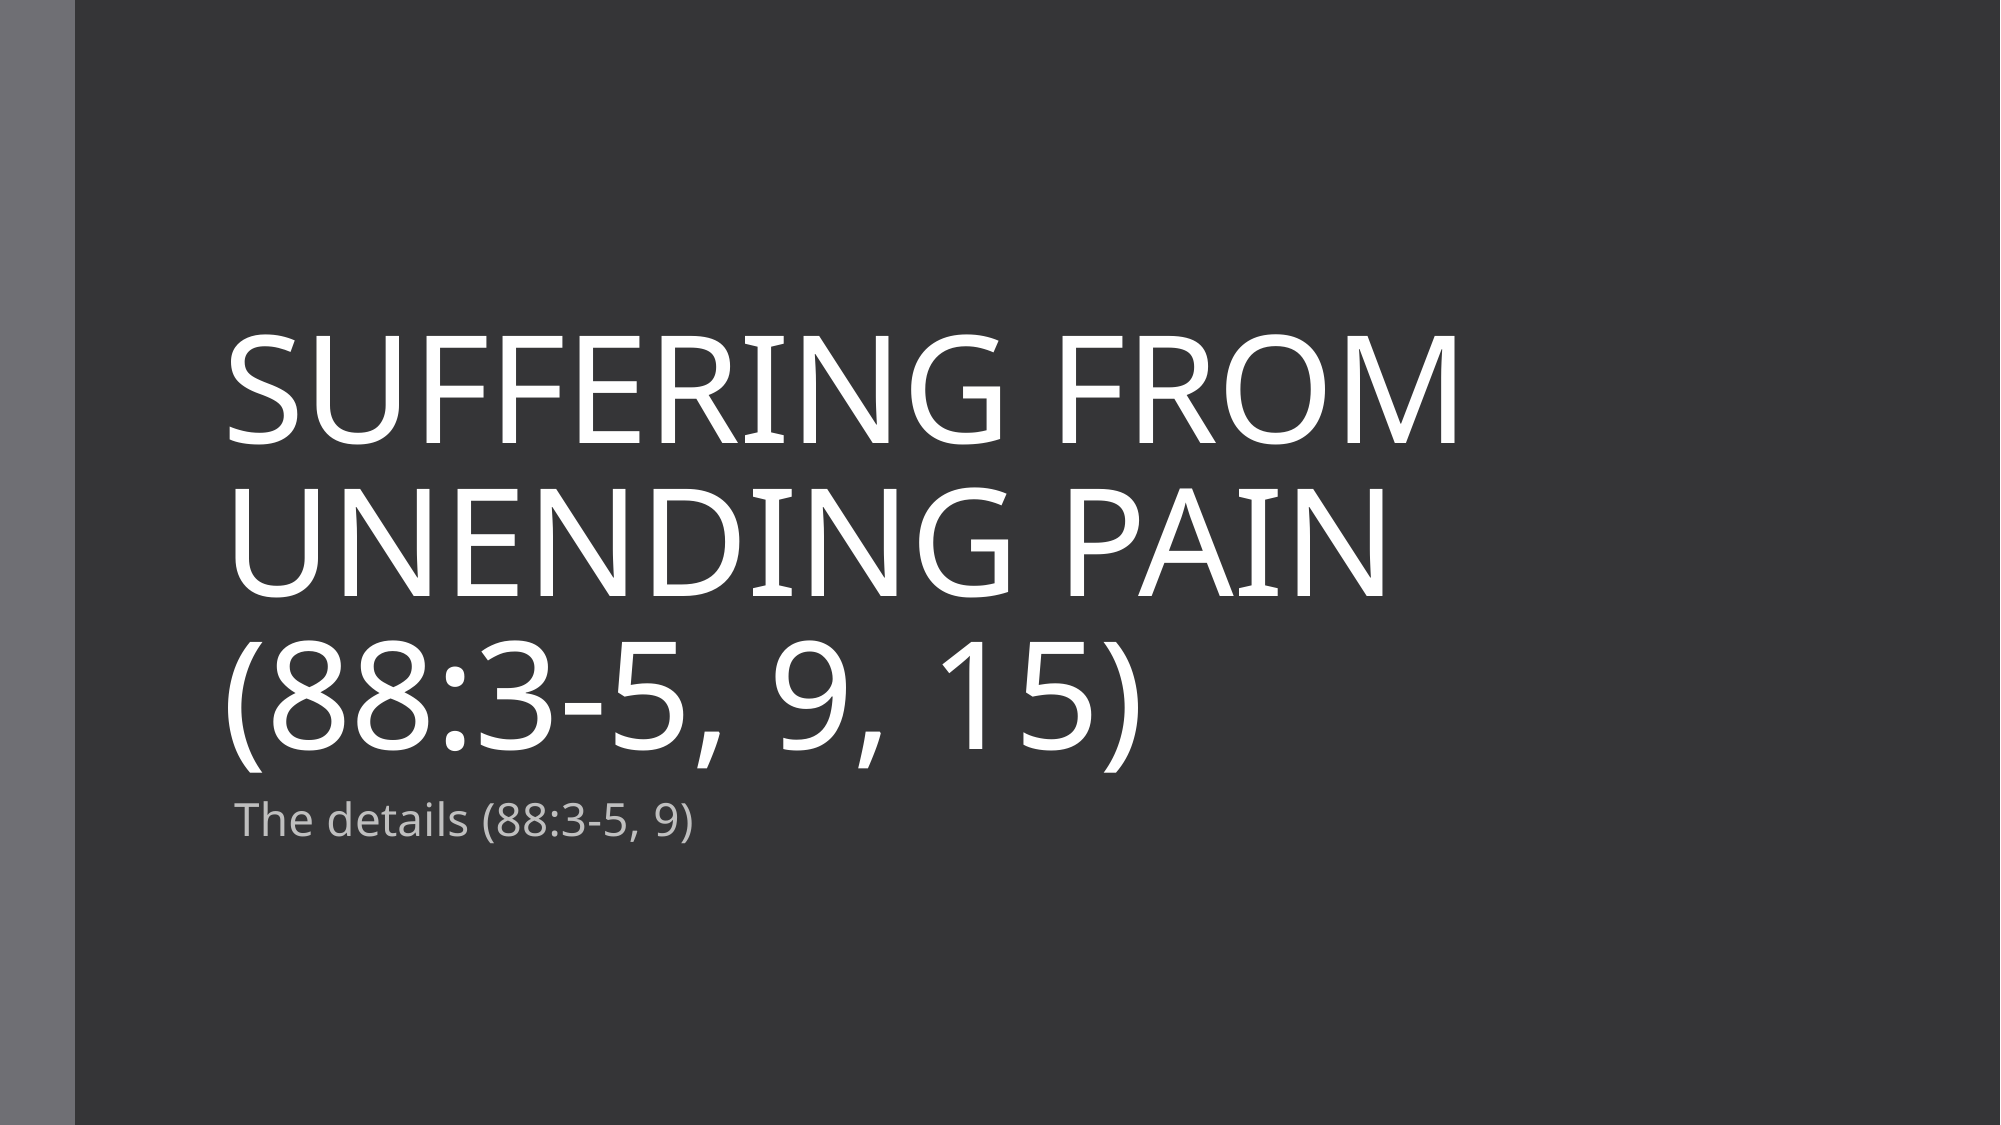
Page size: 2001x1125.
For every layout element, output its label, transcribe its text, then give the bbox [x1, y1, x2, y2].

title SUFFERING FROM UNENDING PAIN (88:3-5, 9, 15) [206, 124, 1752, 787]
subtitle The details (88:3-5, 9) [206, 787, 1752, 1066]
